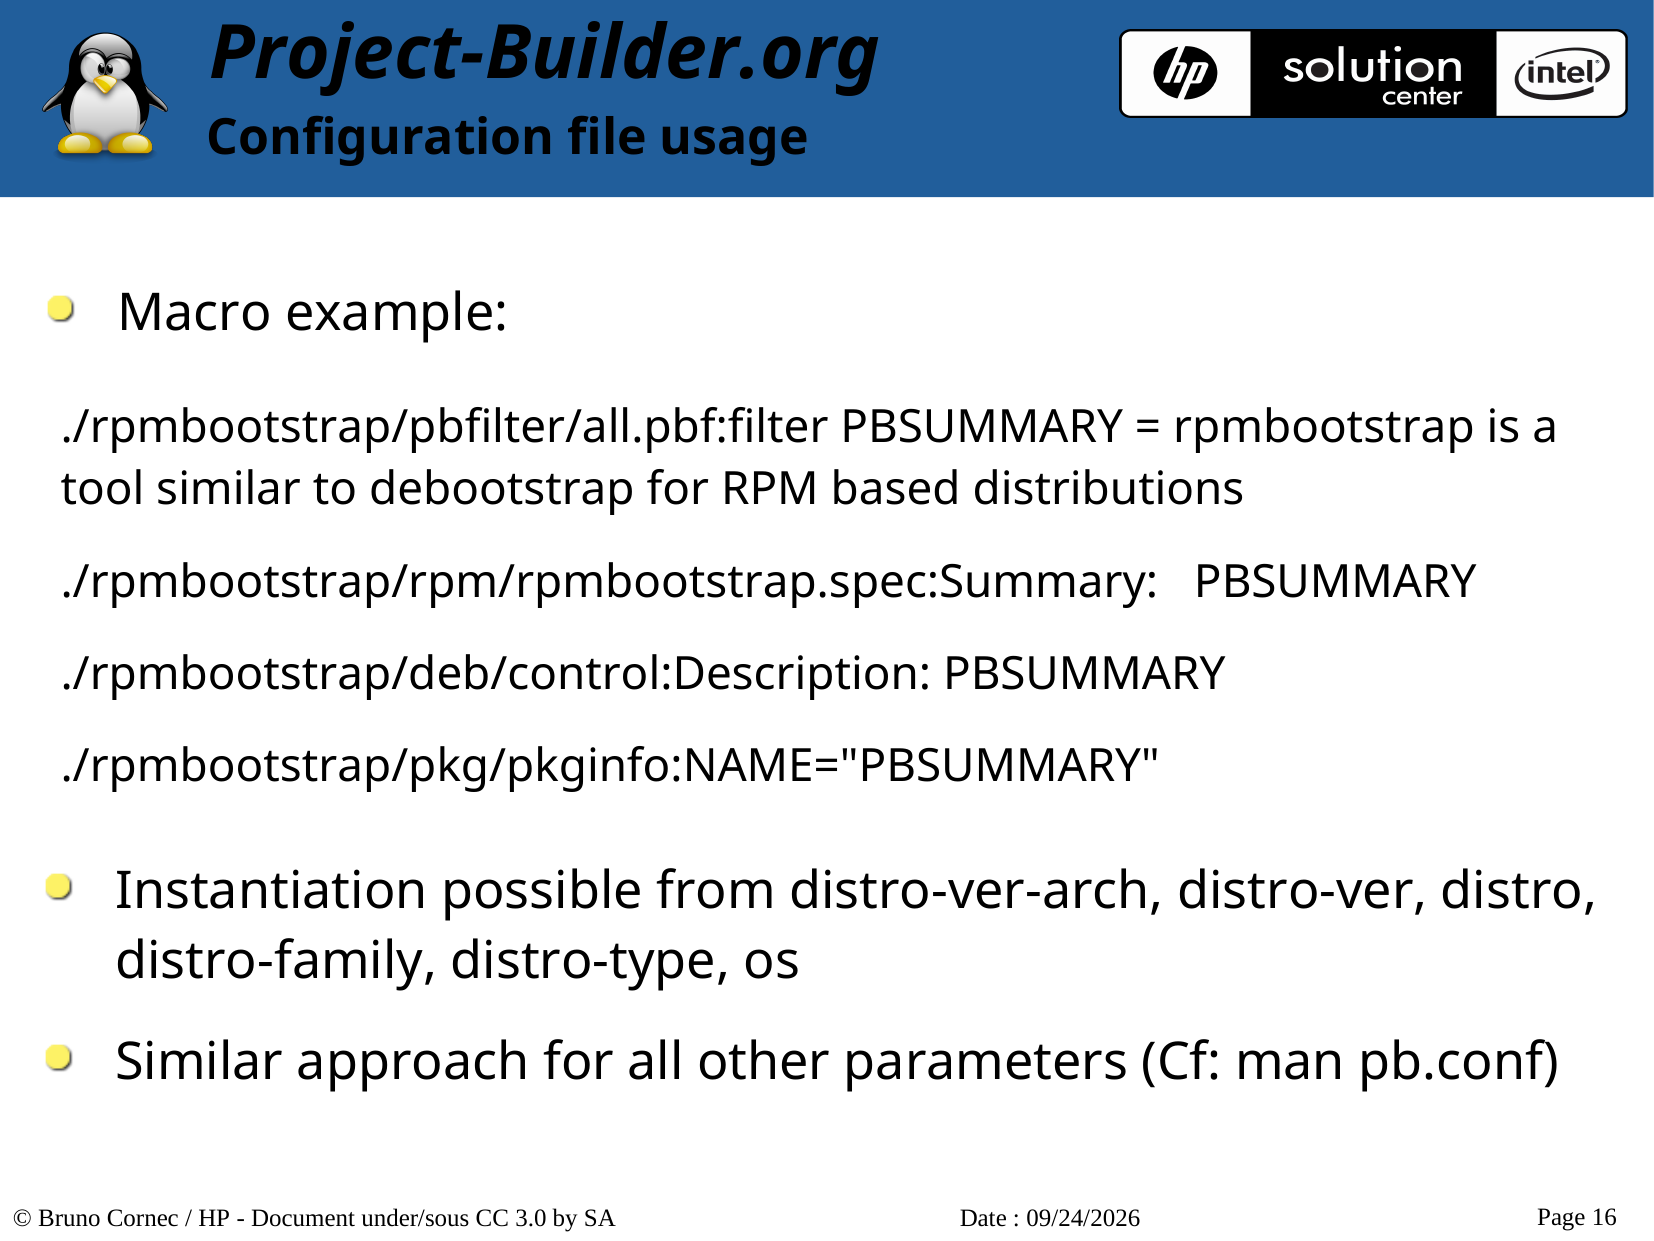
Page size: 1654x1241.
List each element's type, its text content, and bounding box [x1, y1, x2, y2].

list Instantiation possible from distro-ver-arch, distro-ver, distro, distro-family, distro-type, os Similar approach for all other parameters (Cf: man pb.conf) [32, 852, 1640, 1064]
text_box ./rpmbootstrap/pbfilter/all.pbf:filter PBSUMMARY = rpmbootstrap is a tool similar to debootstrap for RPM based distributions ./rpmbootstrap/rpm/rpmbootstrap.spec:Summary: PBSUMMARY ./rpmbootstrap/deb/control:Description: PBSUMMARY ./rpmbootstrap/pkg/pkginfo:NAME="PBSUMMARY" [60, 411, 1606, 839]
picture [42, 29, 168, 167]
title Configuration file usage [206, 56, 1121, 218]
list Macro example: [34, 274, 1642, 411]
picture [1119, 29, 1628, 118]
picture [44, 1064, 75, 1074]
